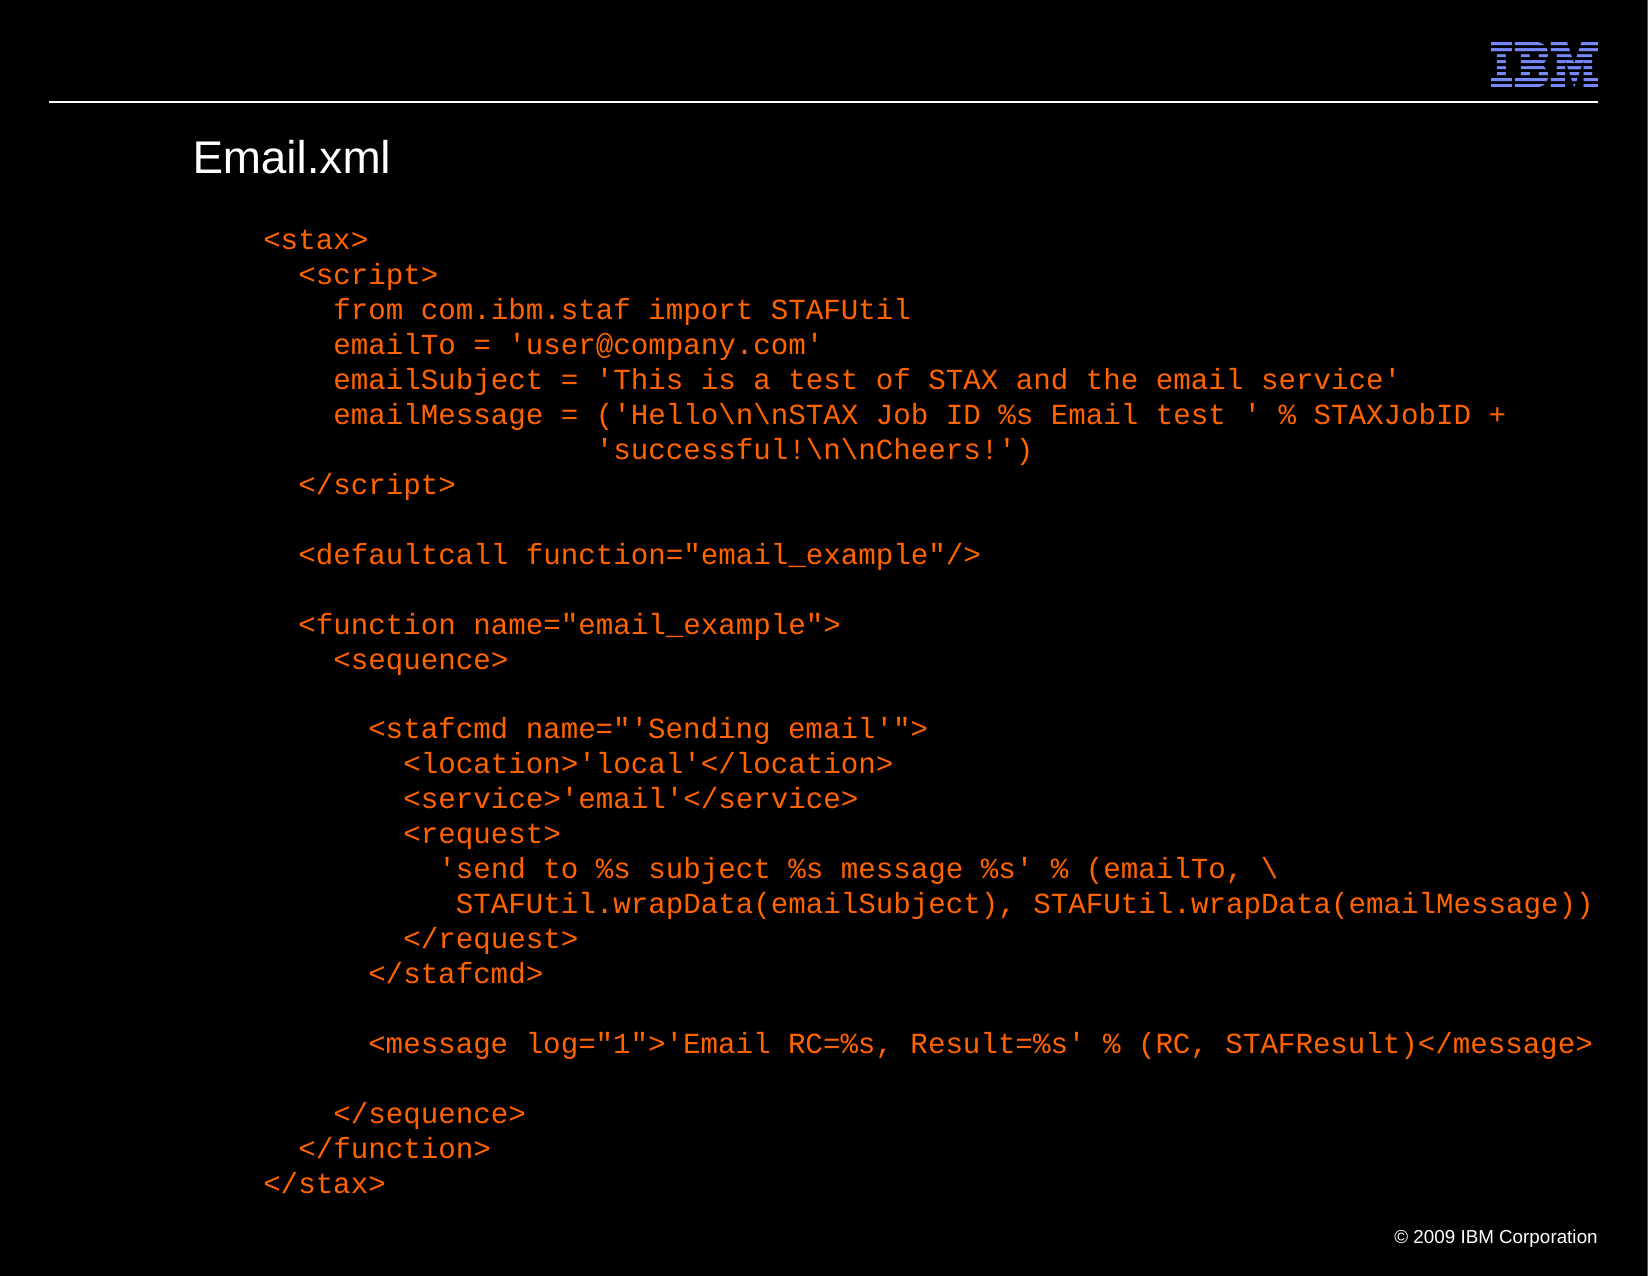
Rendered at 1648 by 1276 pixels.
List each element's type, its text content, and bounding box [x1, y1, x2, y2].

text_box <stax> <script> from com.ibm.staf import STAFUtil emailTo = 'user@company.com' emailSubject = 'This is a test of STAX and the email service' emailMessage = ('Hello\n\nSTAX Job ID %s Email test ' % STAXJobID + 'successful!\n\nCheers!') </script> <defaultcall function="email_example"/> <function name="email_example"> <sequence> <stafcmd name="'Sending email'"> <location>'local'</location> <service>'email'</service> <request> 'send to %s subject %s message %s' % (emailTo, \ STAFUtil.wrapData(emailSubject), STAFUtil.wrapData(emailMessage)) </request> </stafcmd> <message log="1">'Email RC=%s, Result=%s' % (RC, STAFResult)</message> </sequence> </function> </stax> [248, 212, 1648, 1276]
picture [1491, 42, 1598, 87]
title Email.xml [175, 125, 1648, 219]
